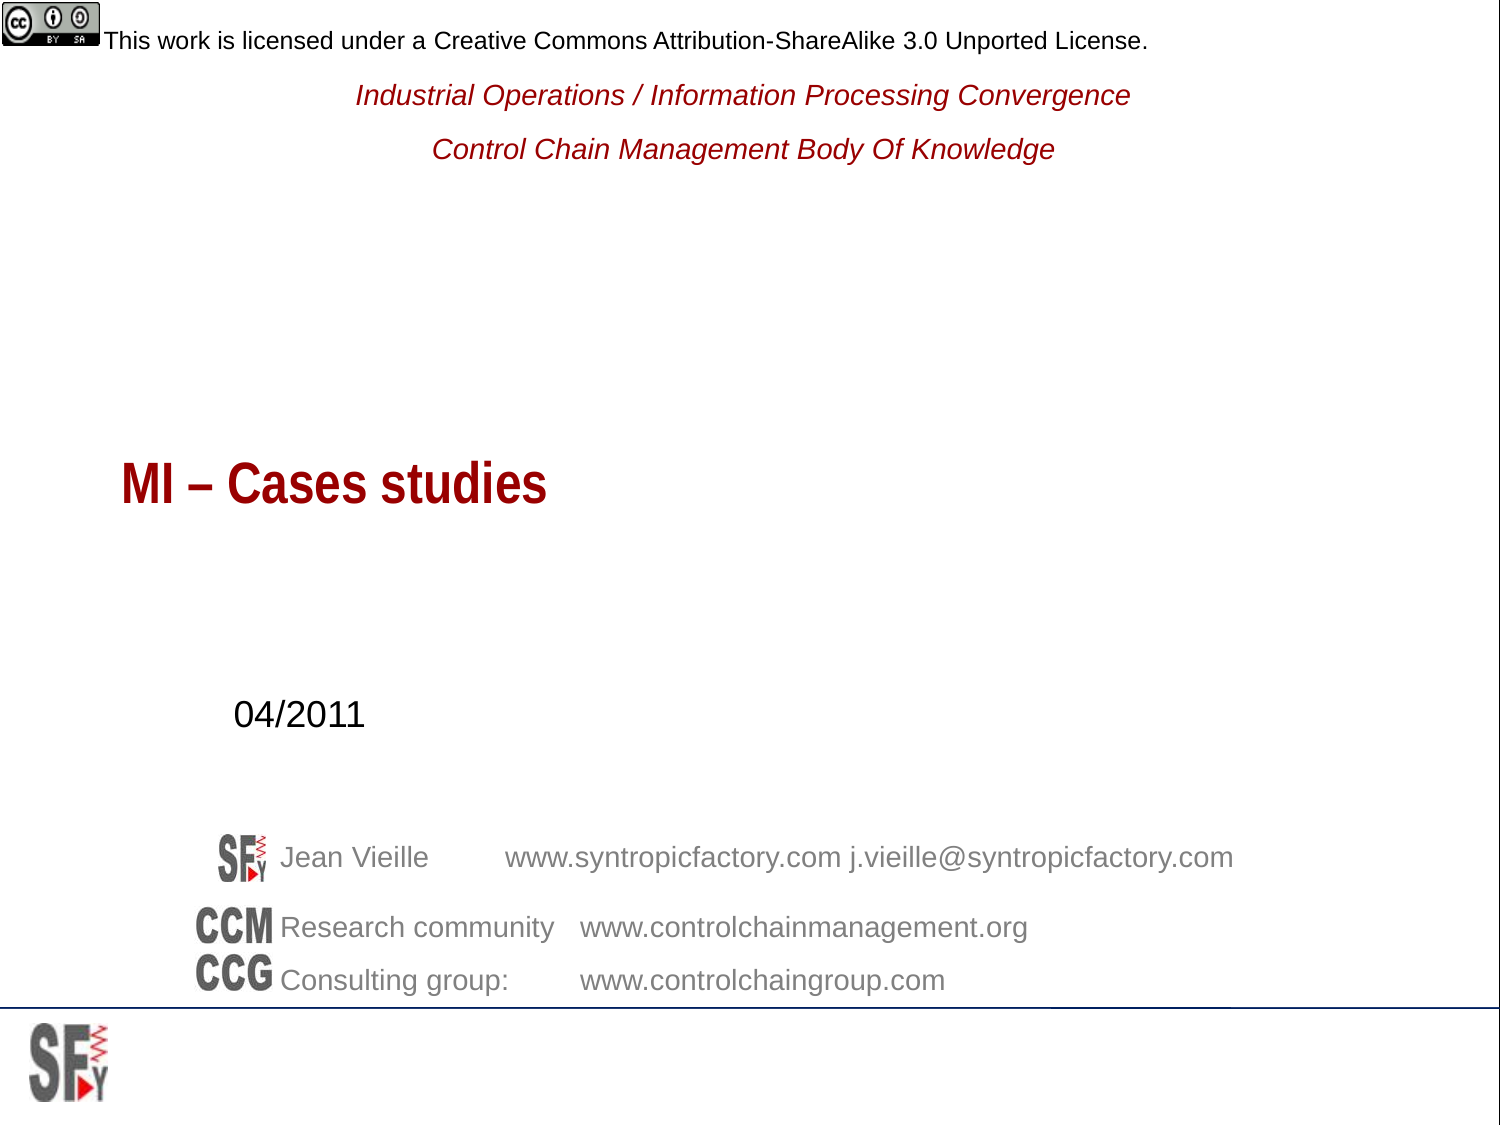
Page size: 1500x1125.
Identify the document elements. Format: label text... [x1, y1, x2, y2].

title MI – Cases studies [106, 438, 1382, 592]
picture [2, 2, 100, 46]
picture [218, 834, 266, 882]
text_box 04/2011 [218, 674, 1269, 787]
picture [29, 1023, 108, 1102]
picture [194, 905, 273, 944]
picture [194, 952, 273, 992]
